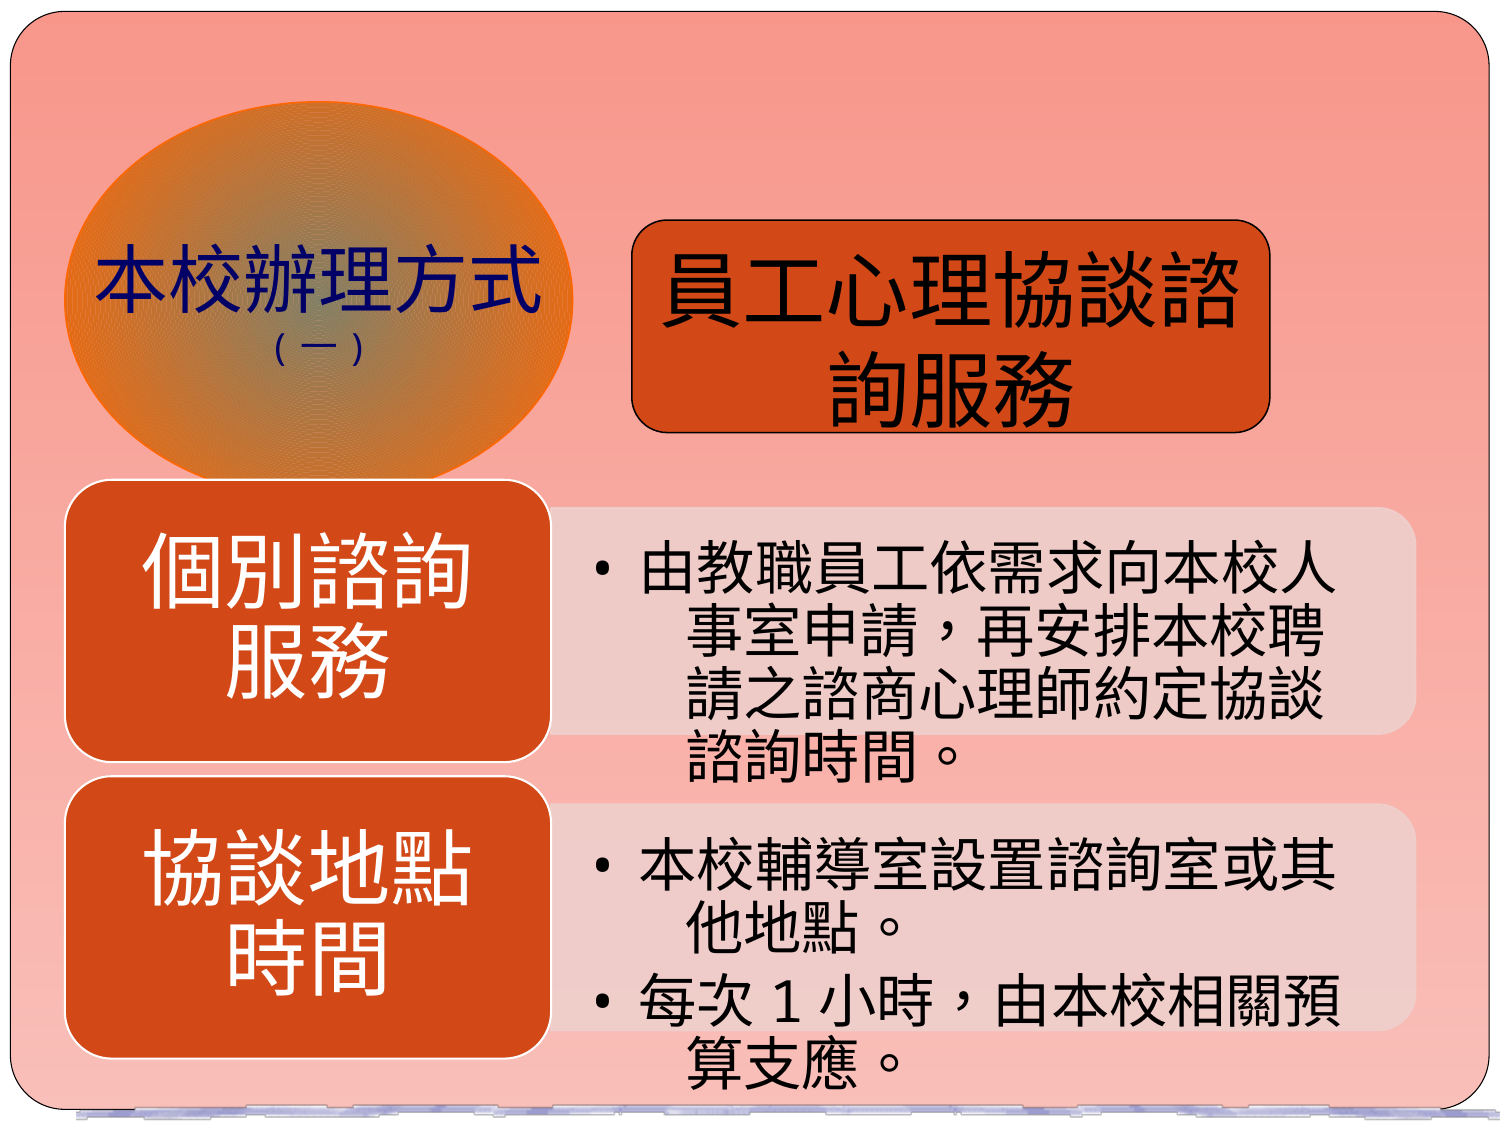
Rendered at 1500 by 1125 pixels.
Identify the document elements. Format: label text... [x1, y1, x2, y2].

text_box 本校辦理方式 (一) [64, 101, 573, 479]
text_box 個別諮詢服務 [64, 479, 552, 763]
text_box 本校輔導室設置諮詢室或其他地點。 每次1小時，由本校相關預算支應。 [551, 804, 1416, 1031]
text_box 員工心理協談諮詢服務 [631, 220, 1270, 433]
picture [76, 1101, 1500, 1125]
text_box 由教職員工依需求向本校人事室申請，再安排本校聘請之諮商心理師約定協談諮詢時間。 [551, 507, 1416, 734]
text_box 協談地點時間 [64, 776, 552, 1059]
